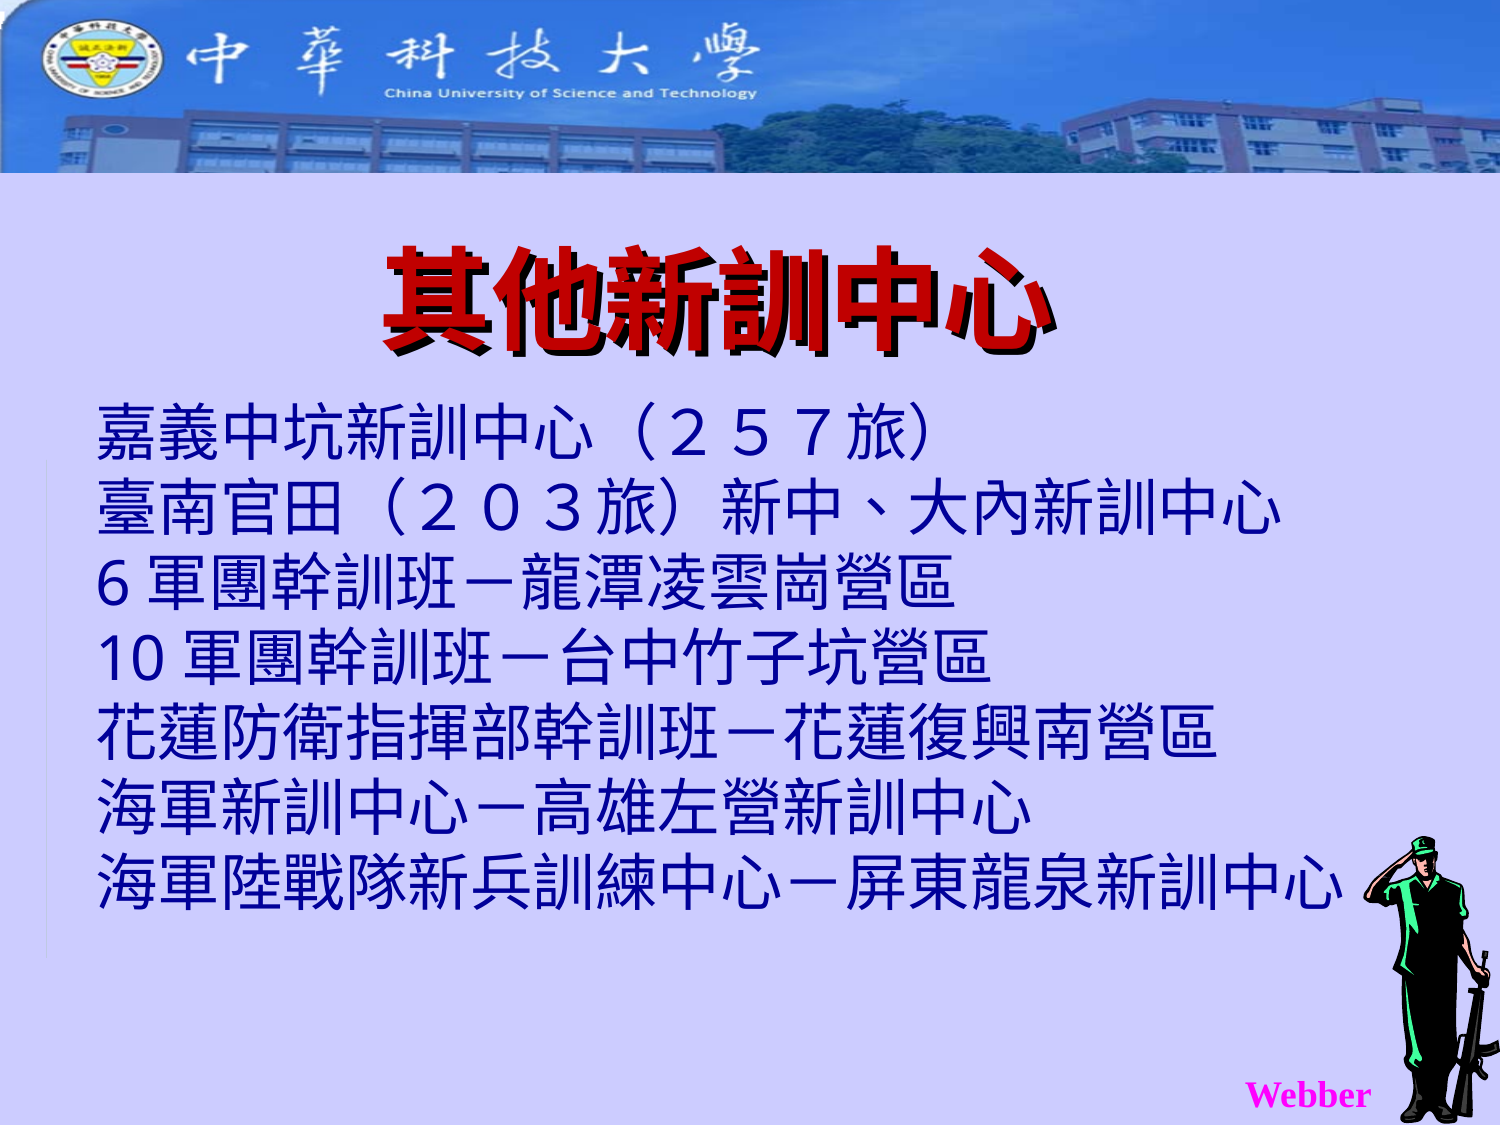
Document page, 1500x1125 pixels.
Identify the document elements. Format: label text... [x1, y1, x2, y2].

text_box 嘉義中坑新訓中心（２５７旅） 臺南官田（２０３旅）新中、大內新訓中心 6軍團幹訓班－龍潭凌雲崗營區 10軍團幹訓班－台中竹子坑營區 花蓮防衛指揮部幹訓班－花蓮復興南營區 海軍新訓中心－高雄左營新訓中心 海軍陸戰隊新兵訓練中心－屏東龍泉新訓中心 [80, 385, 1420, 925]
picture [1363, 835, 1500, 1125]
picture [0, 0, 1500, 173]
text_box 其他新訓中心 [364, 221, 1069, 371]
text_box Webber [1229, 1062, 1407, 1123]
